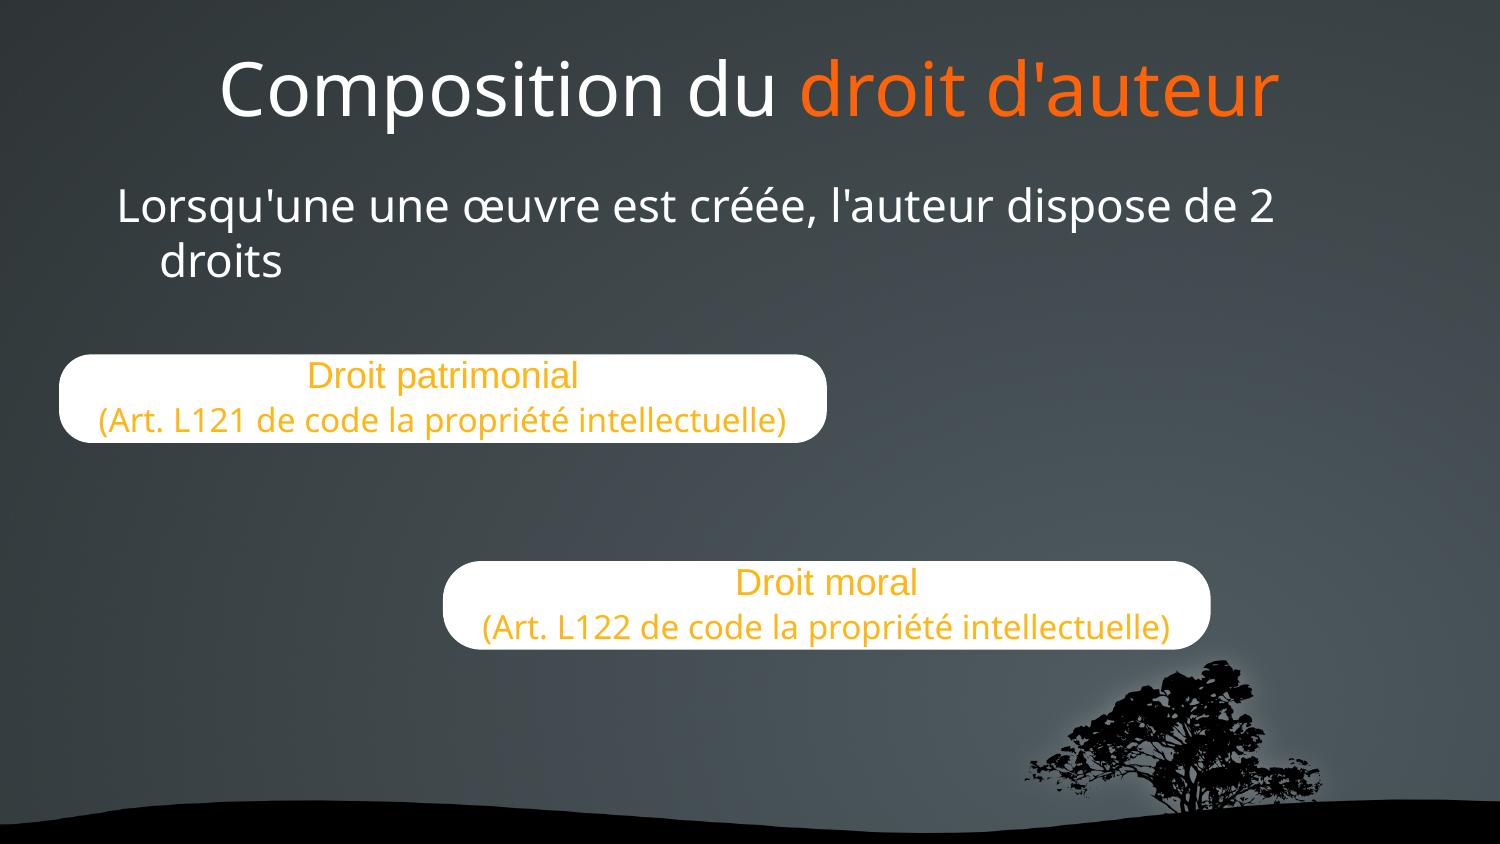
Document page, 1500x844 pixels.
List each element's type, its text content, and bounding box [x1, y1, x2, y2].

picture [0, 0, 1500, 844]
text_box Droit moral (Art. L122 de code la propriété intellectuelle) [442, 561, 1211, 650]
text_box Droit patrimonial (Art. L121 de code la propriété intellectuelle) [59, 354, 827, 443]
text_box Composition du droit d'auteur [75, 33, 1425, 175]
text_box Lorsqu'une une œuvre est créée, l'auteur dispose de 2 droits [86, 169, 1329, 844]
